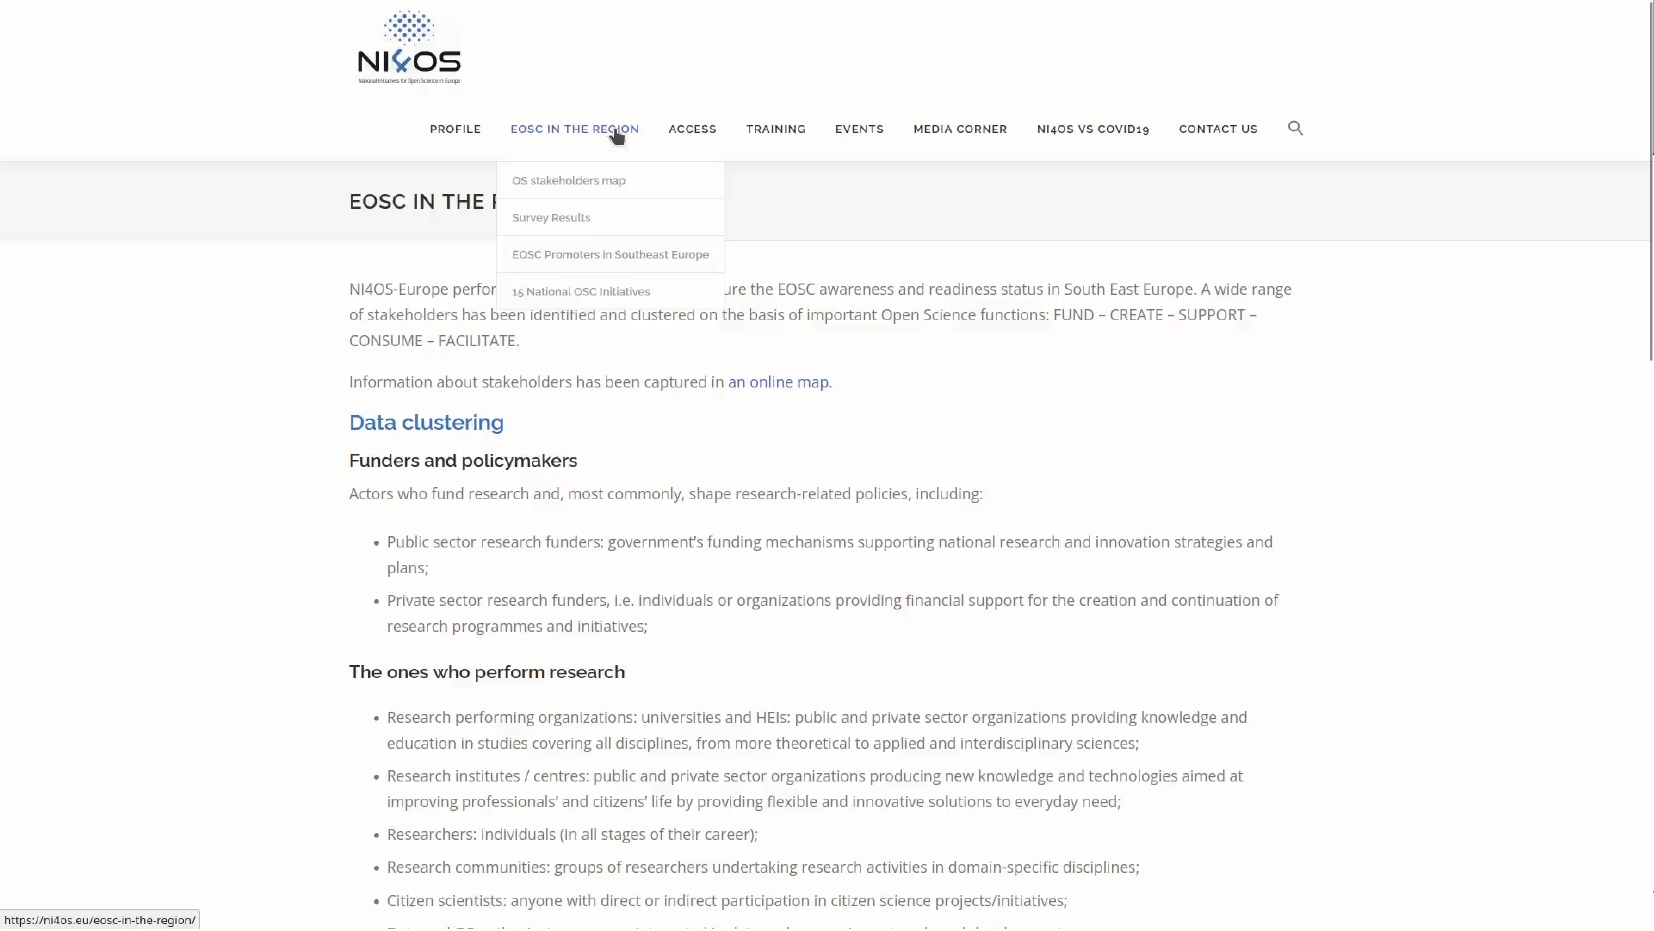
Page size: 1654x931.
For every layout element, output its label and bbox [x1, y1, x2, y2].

text_box [0, 0, 1654, 930]
